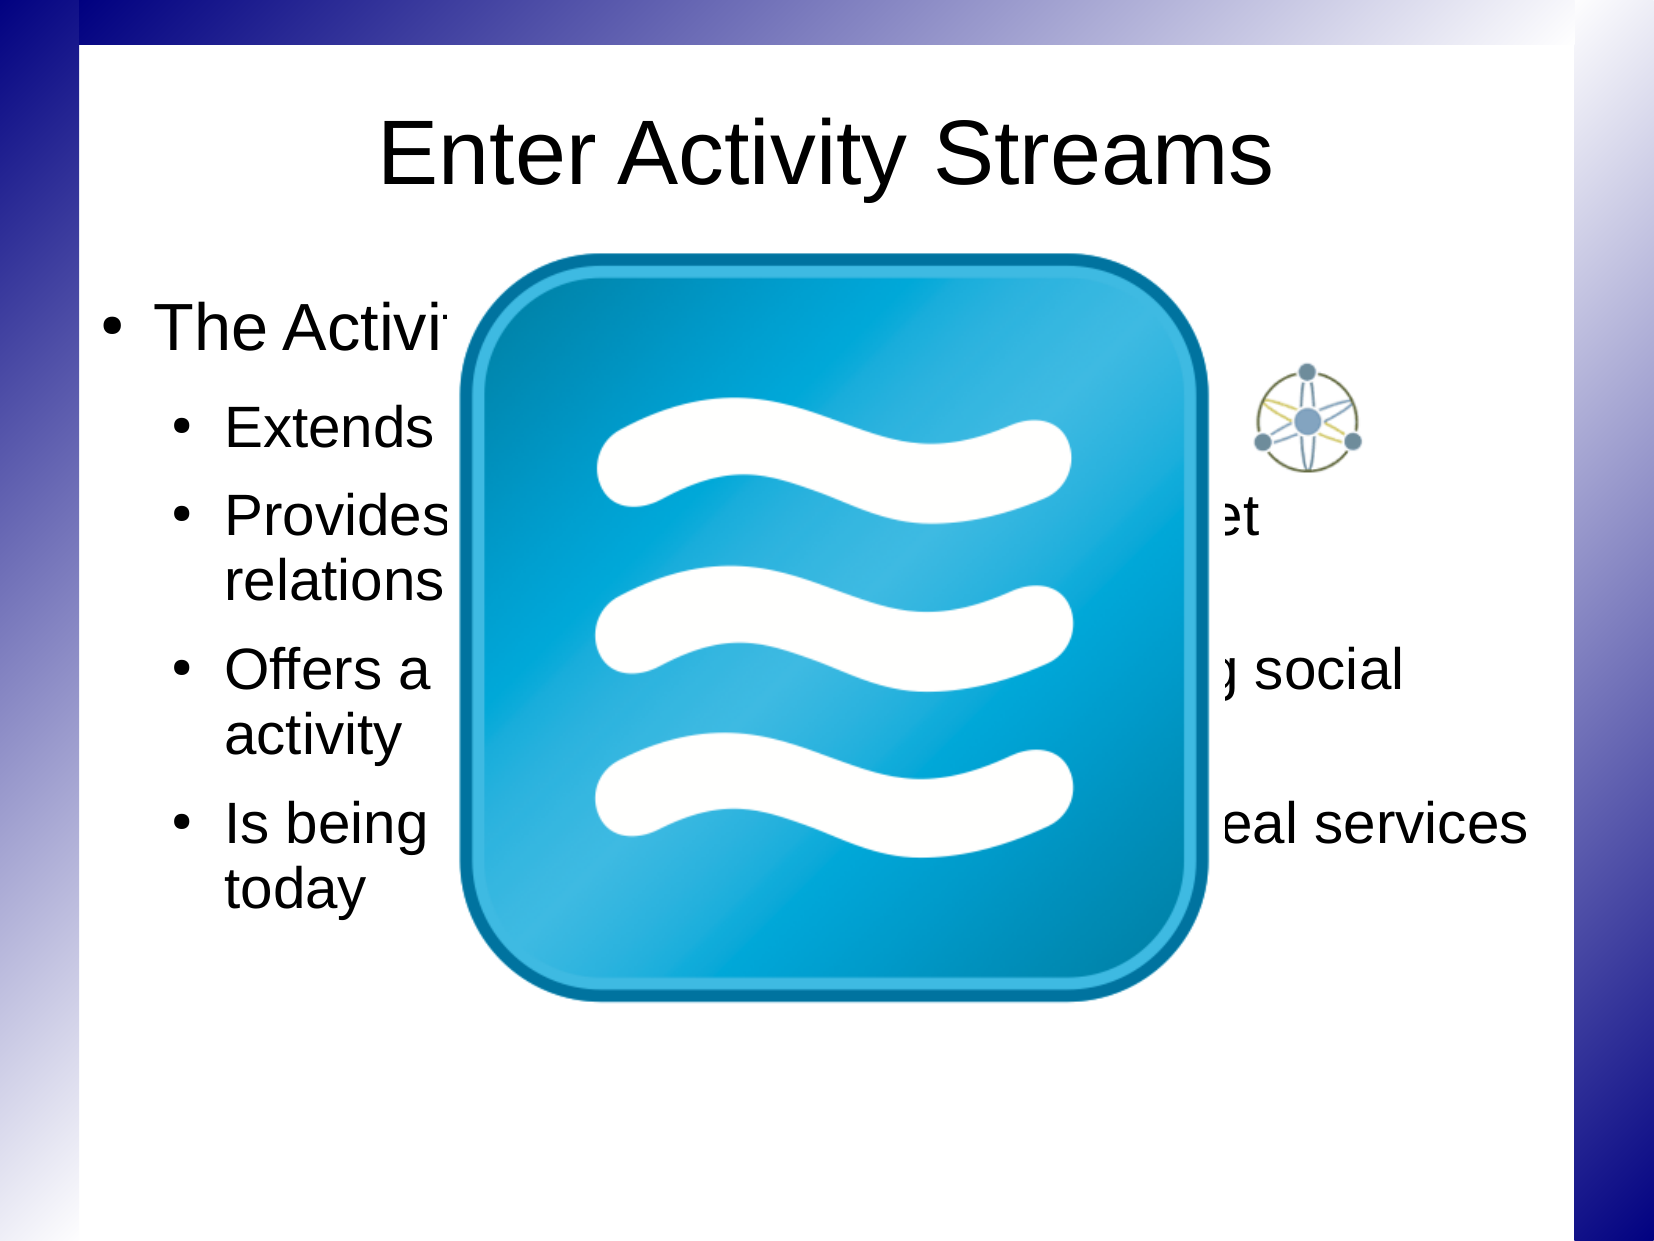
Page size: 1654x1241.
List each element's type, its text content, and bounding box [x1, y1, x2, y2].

picture [1252, 361, 1370, 479]
list The Activity Streams specification: Extends the Atom syndication protocol Provides explicit actor/verb/object/target relationships Offers a standard means of syndicating social activity Is being generated and consumed by real services today [82, 290, 1571, 1094]
picture [447, 238, 1225, 1016]
title Enter Activity Streams [82, 56, 1571, 250]
